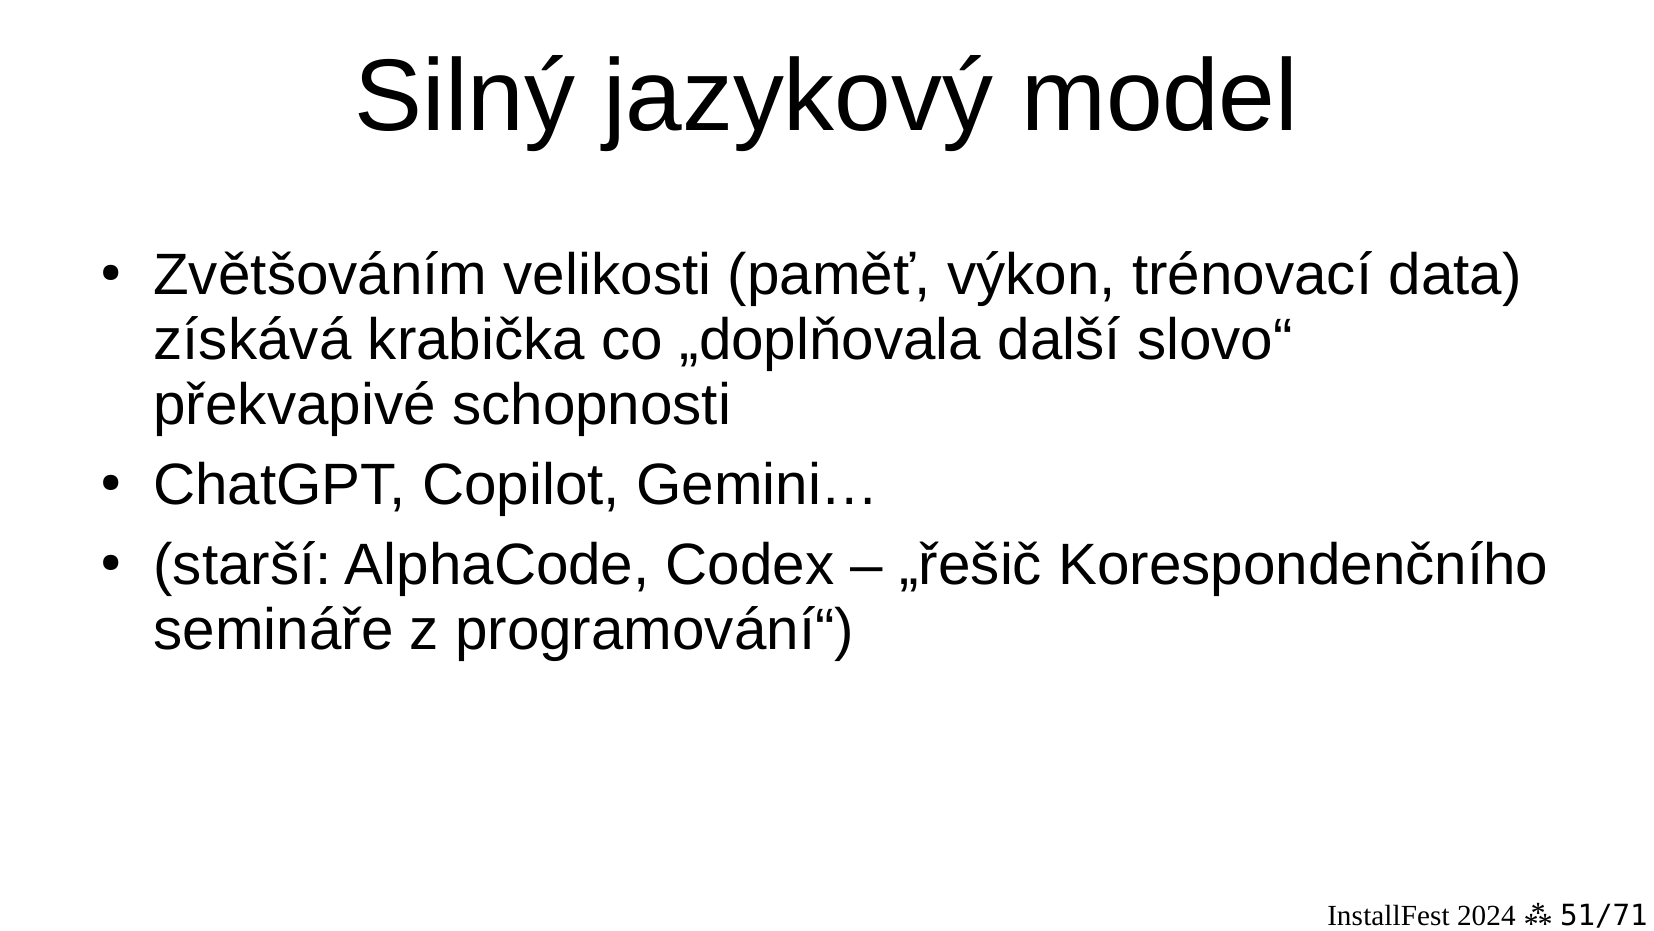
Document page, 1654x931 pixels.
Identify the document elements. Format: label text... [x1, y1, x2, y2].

title Silný jazykový model [82, 38, 1571, 153]
list Zvětšováním velikosti (paměť, výkon, trénovací data) získává krabička co „doplňovala další slovo“ překvapivé schopnosti ChatGPT, Copilot, Gemini… (starší: AlphaCode, Codex – „řešič Korespondenčního semináře z programování“) [82, 241, 1571, 713]
